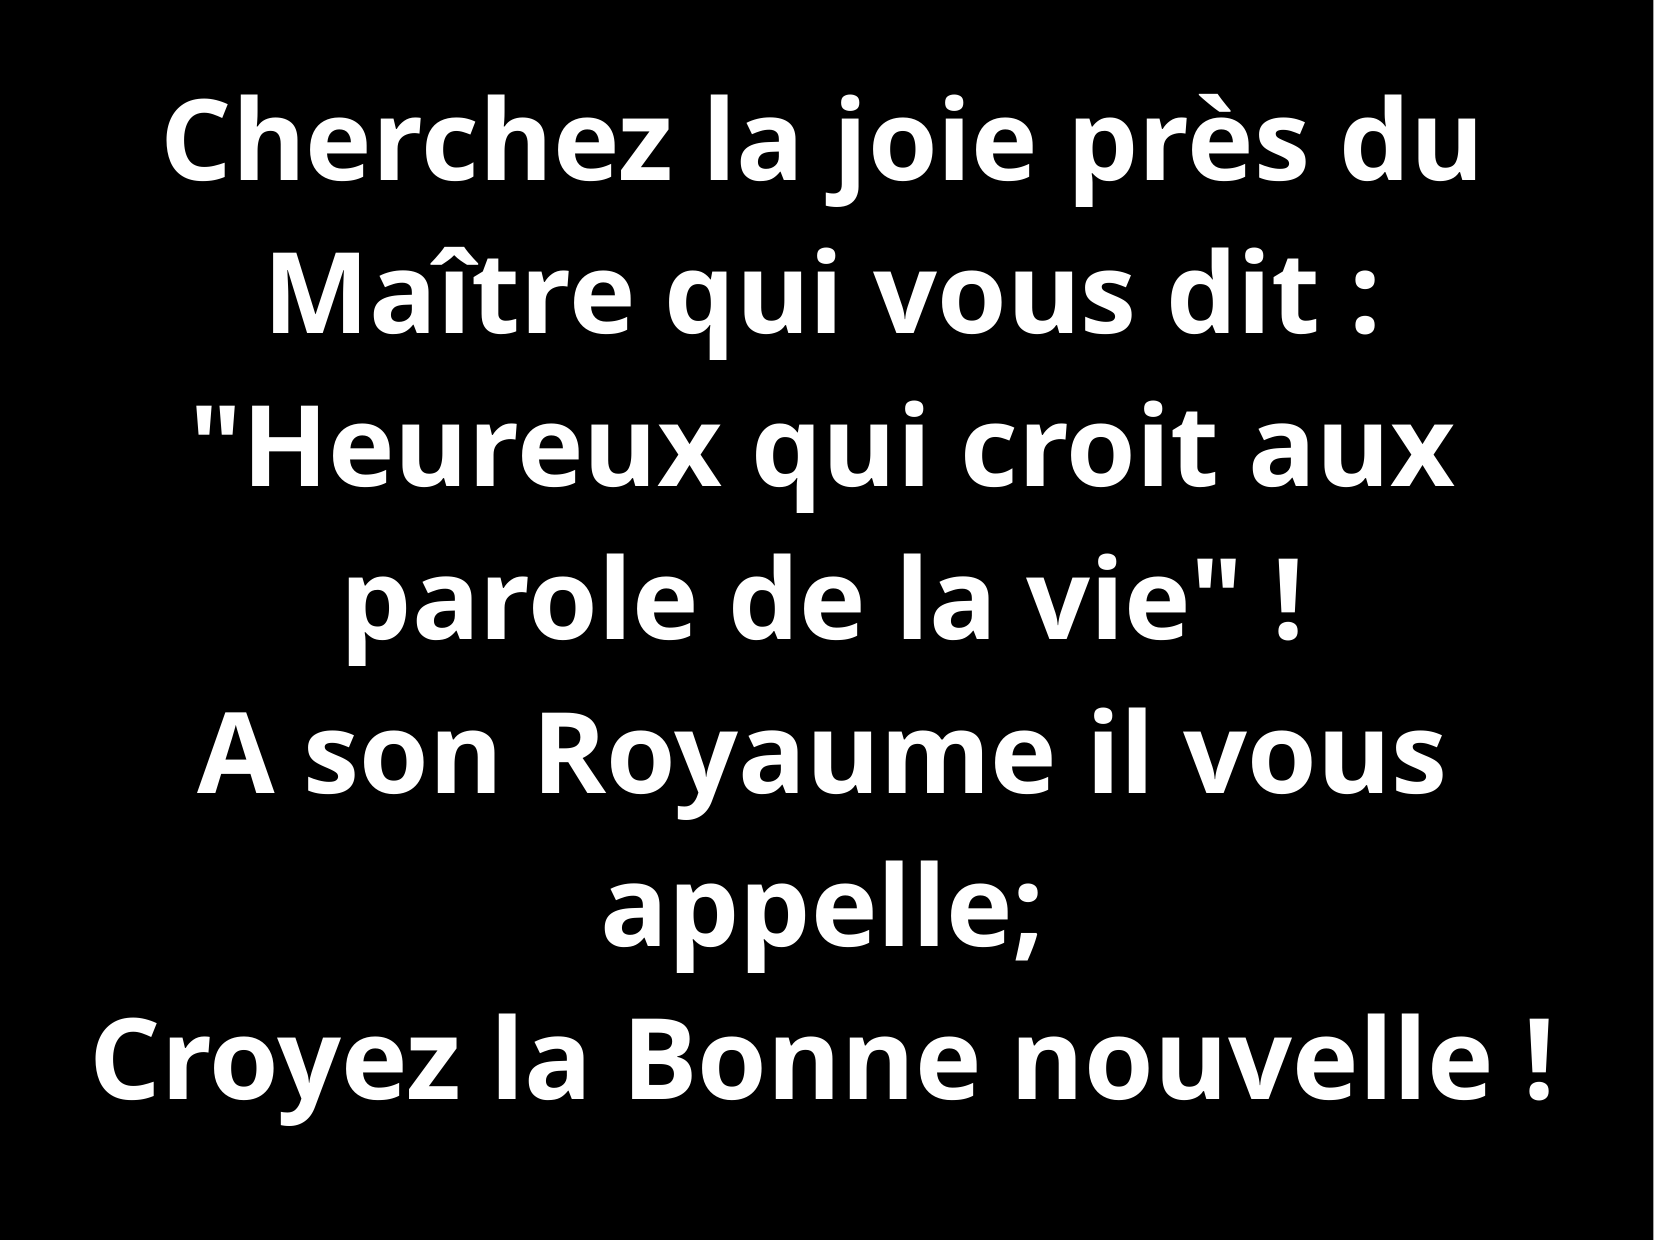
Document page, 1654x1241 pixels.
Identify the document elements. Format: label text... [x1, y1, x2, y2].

subtitle Cherchez la joie près du Maître qui vous dit : "Heureux qui croit aux parole de la vie" ! A son Royaume il vous appelle; Croyez la Bonne nouvelle ! [78, 0, 1567, 1217]
